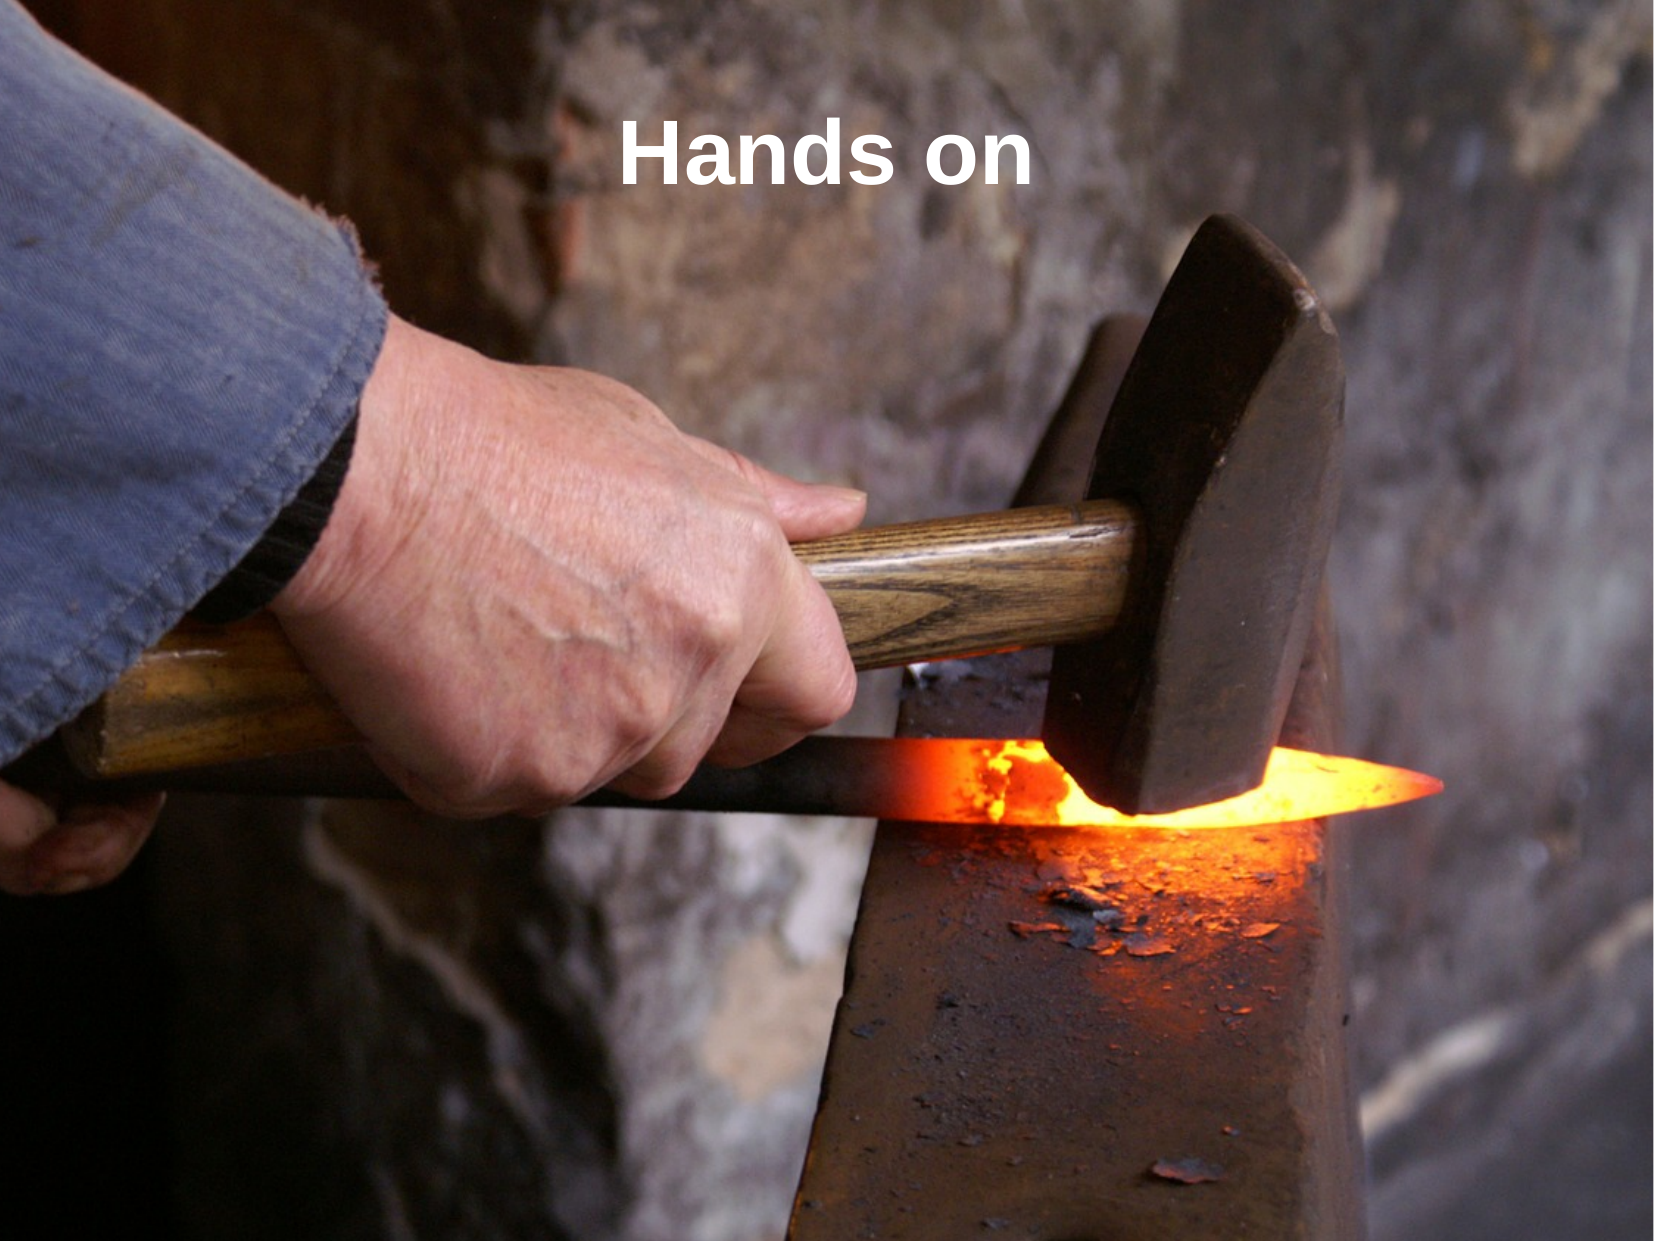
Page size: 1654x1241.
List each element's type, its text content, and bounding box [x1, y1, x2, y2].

picture [0, 0, 1654, 1241]
title Hands on [82, 49, 1571, 257]
